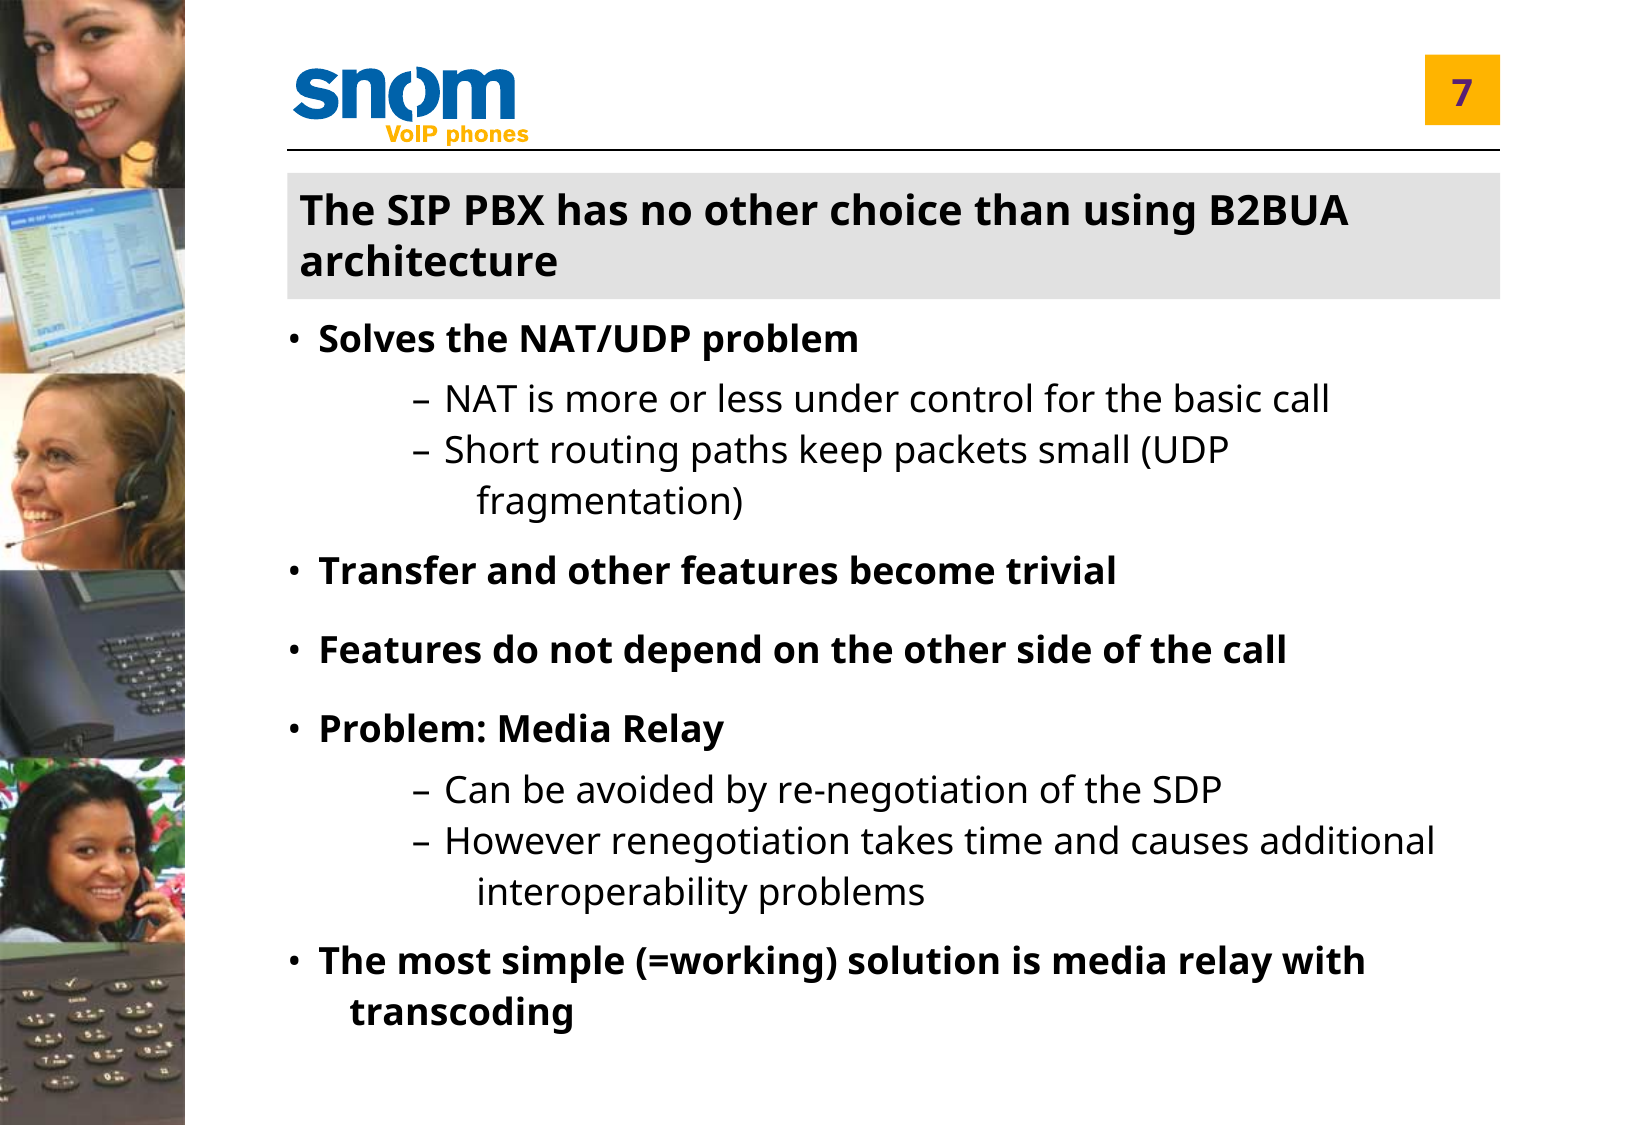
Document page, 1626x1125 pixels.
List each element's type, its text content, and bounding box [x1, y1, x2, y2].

list Solves the NAT/UDP problem NAT is more or less under control for the basic call Short routing paths keep packets small (UDP fragmentation) Transfer and other features become trivial Features do not depend on the other side of the call Problem: Media Relay Can be avoided by re-negotiation of the SDP However renegotiation takes time and causes additional interoperability problems The most simple (=working) solution is media relay with transcoding [287, 312, 1501, 1013]
picture [0, 0, 185, 1125]
title The SIP PBX has no other choice than using B2BUA architecture [287, 172, 1501, 287]
